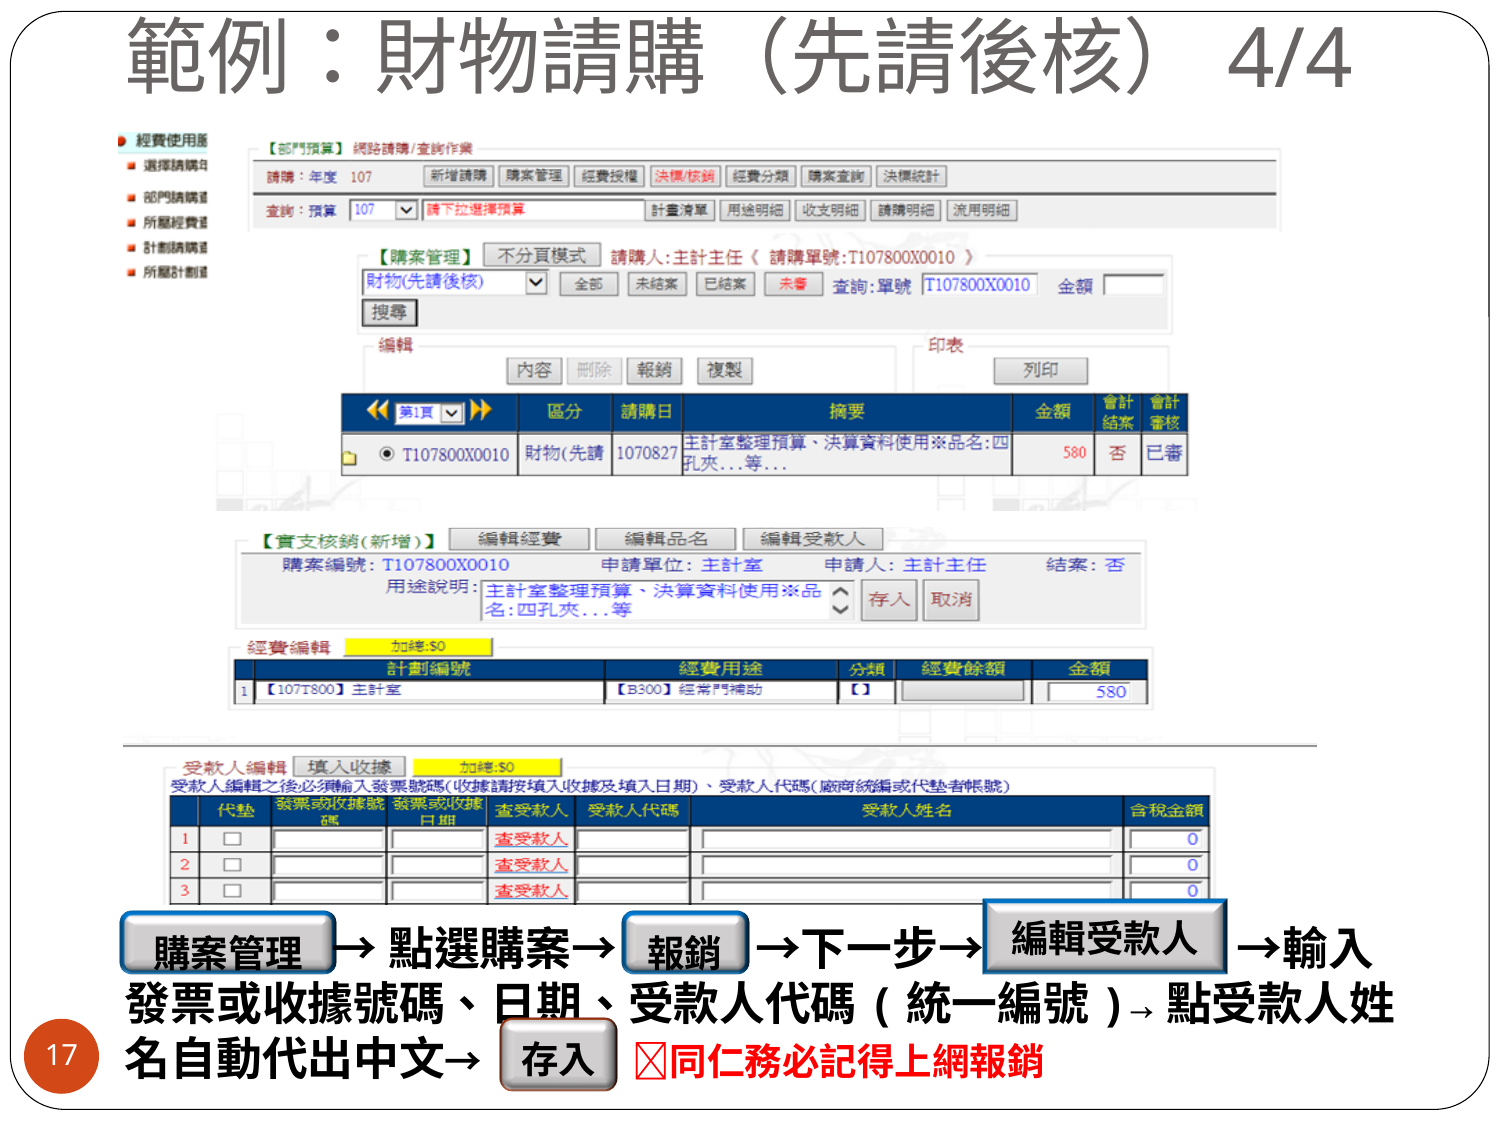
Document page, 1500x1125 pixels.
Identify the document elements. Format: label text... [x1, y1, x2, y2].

picture [118, 132, 1317, 511]
text_box →點選購案→ →下一步→ →輸入發票或收據號碼、日期、受款人代碼(統一編號)→點受款人姓名自動代出中文→ 同仁務必記得上網報銷 [117, 904, 1419, 1100]
text_box 編輯受款人 [986, 900, 1224, 904]
picture [123, 527, 1317, 904]
text_box 存入 [505, 1021, 613, 1085]
text_box 範例：財物請購（先請後核）4/4 [117, 0, 1418, 119]
picture [497, 1015, 620, 1092]
text_box [23, 1018, 99, 1094]
